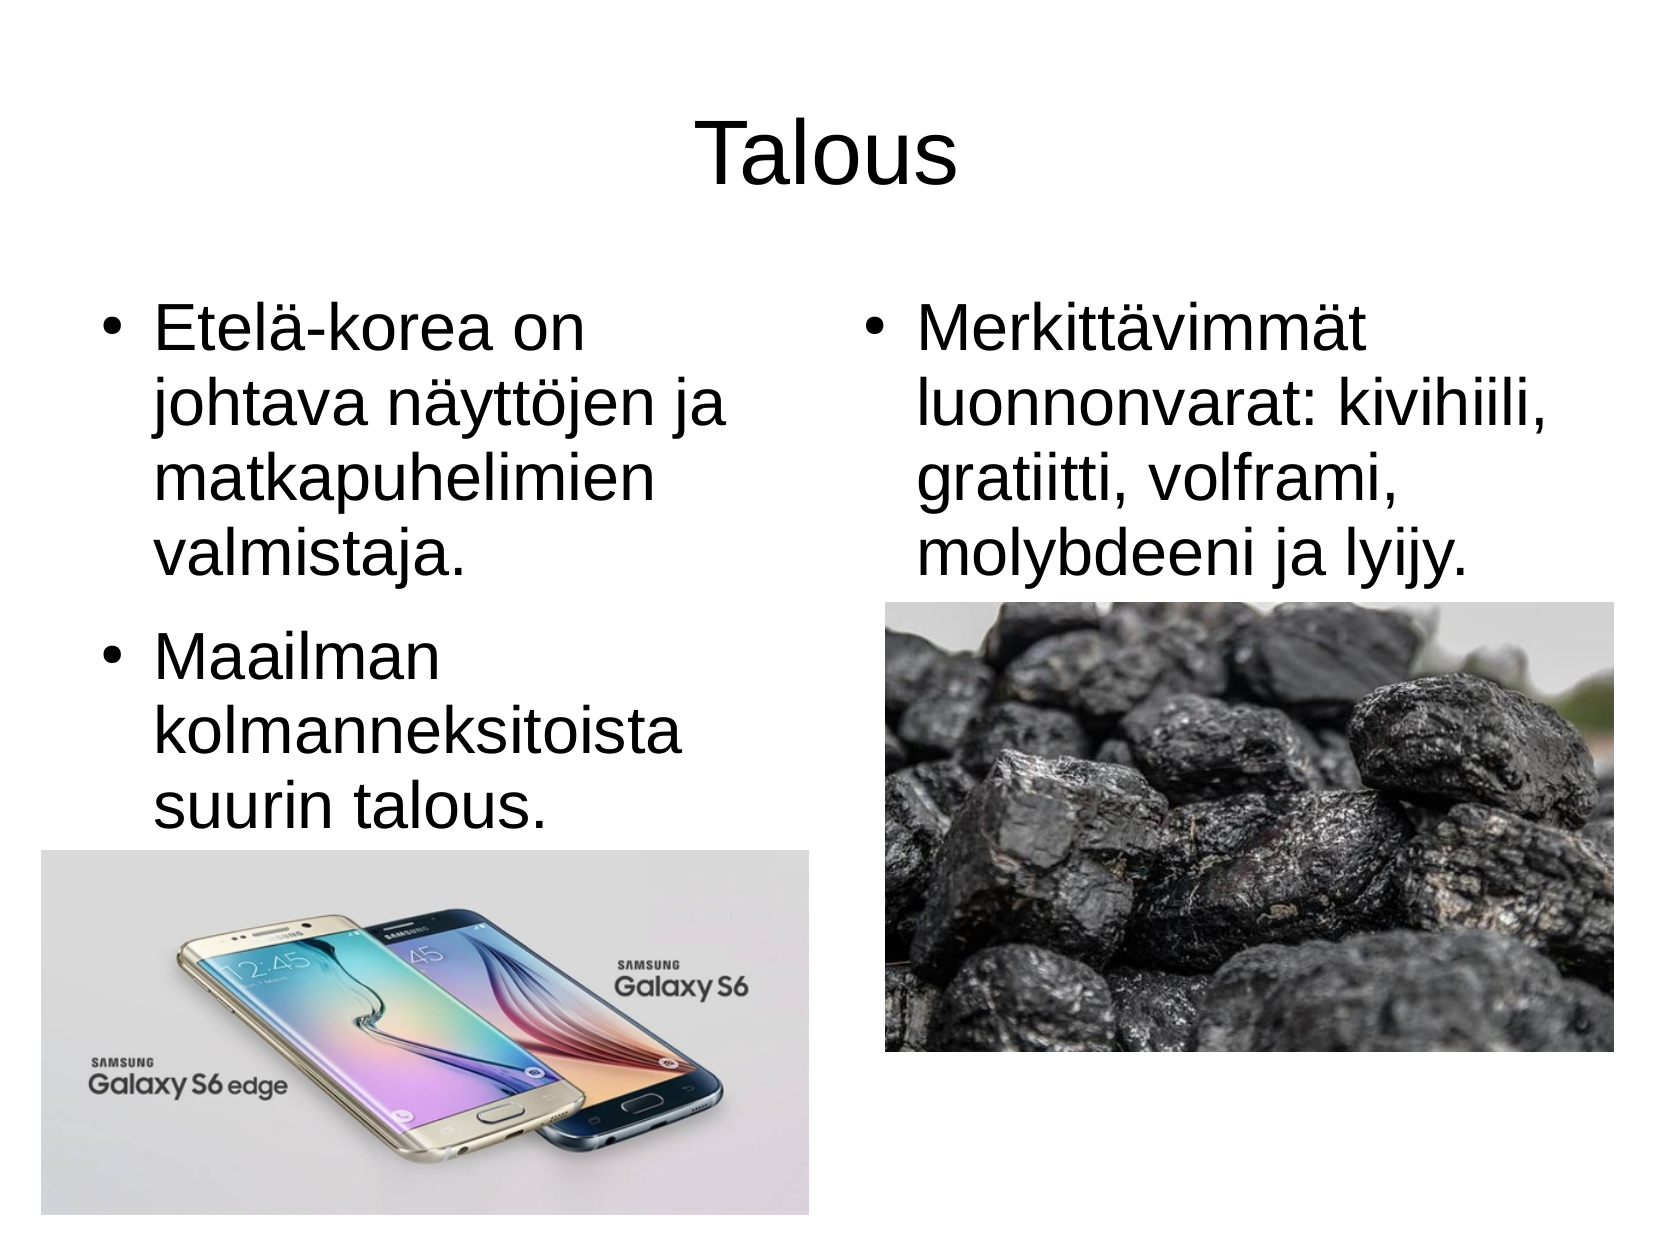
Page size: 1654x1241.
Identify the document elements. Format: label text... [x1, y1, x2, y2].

list Merkittävimmät luonnonvarat: kivihiili, gratiitti, volframi, molybdeeni ja lyijy. [845, 290, 1572, 1010]
picture [41, 850, 809, 1216]
list Etelä-korea on johtava näyttöjen ja matkapuhelimien valmistaja. Maailman kolmanneksitoista suurin talous. [82, 290, 809, 850]
picture [885, 602, 1614, 1052]
title Talous [82, 49, 1571, 257]
